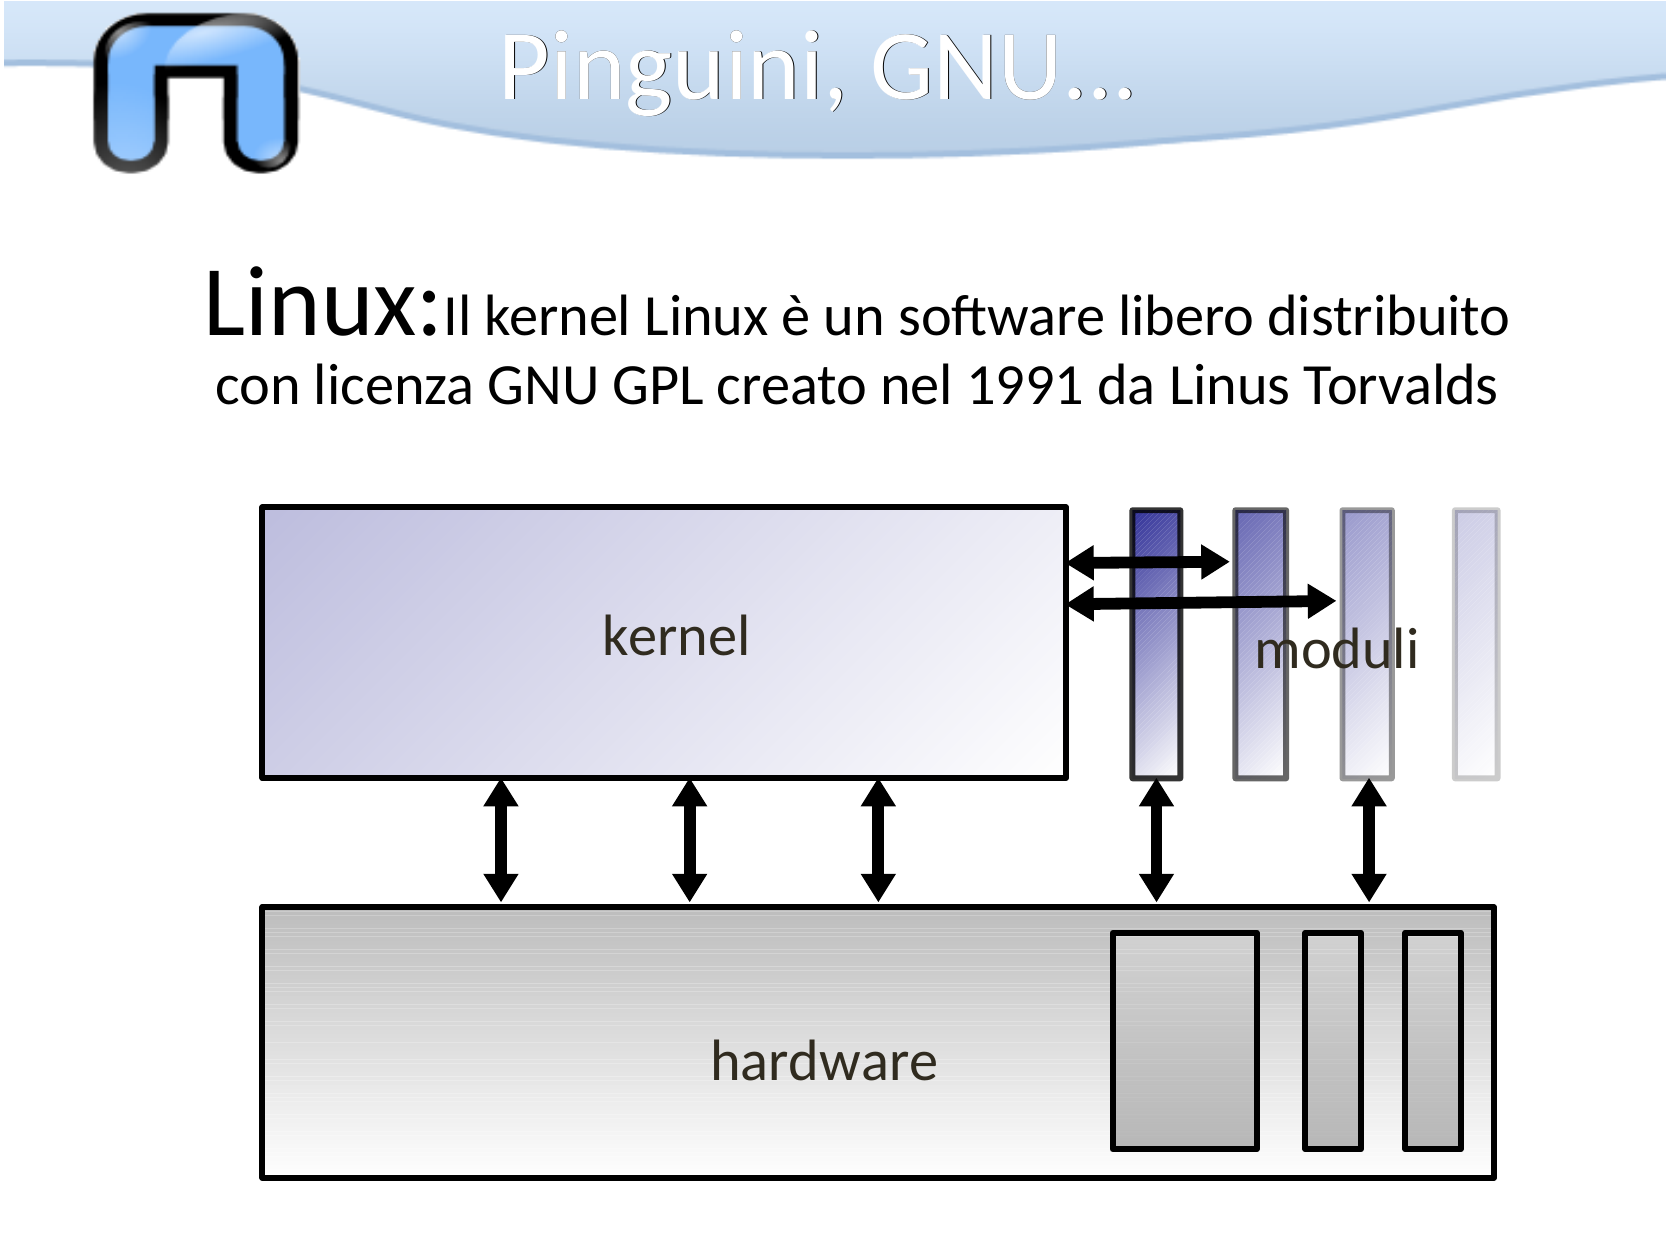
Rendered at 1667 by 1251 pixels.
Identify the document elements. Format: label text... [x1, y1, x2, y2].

text_box [1342, 708, 1392, 779]
title Linux:Il kernel Linux è un software libero distribuito con licenza GNU GPL creato nel 1991 da Linus Torvalds [186, 214, 1529, 466]
text_box Pinguini, GNU... [483, 16, 1279, 166]
text_box [262, 507, 1067, 778]
text_box [1235, 510, 1287, 596]
text_box [262, 907, 1495, 1178]
text_box [1132, 609, 1181, 779]
text_box [1342, 510, 1392, 617]
text_box [1132, 510, 1181, 556]
text_box [1454, 510, 1498, 779]
text_box kernel [587, 604, 780, 694]
picture [0, 0, 1667, 1251]
text_box hardware [695, 1029, 976, 1119]
text_box moduli [1239, 617, 1458, 708]
text_box [1235, 608, 1287, 779]
text_box [1132, 569, 1181, 597]
